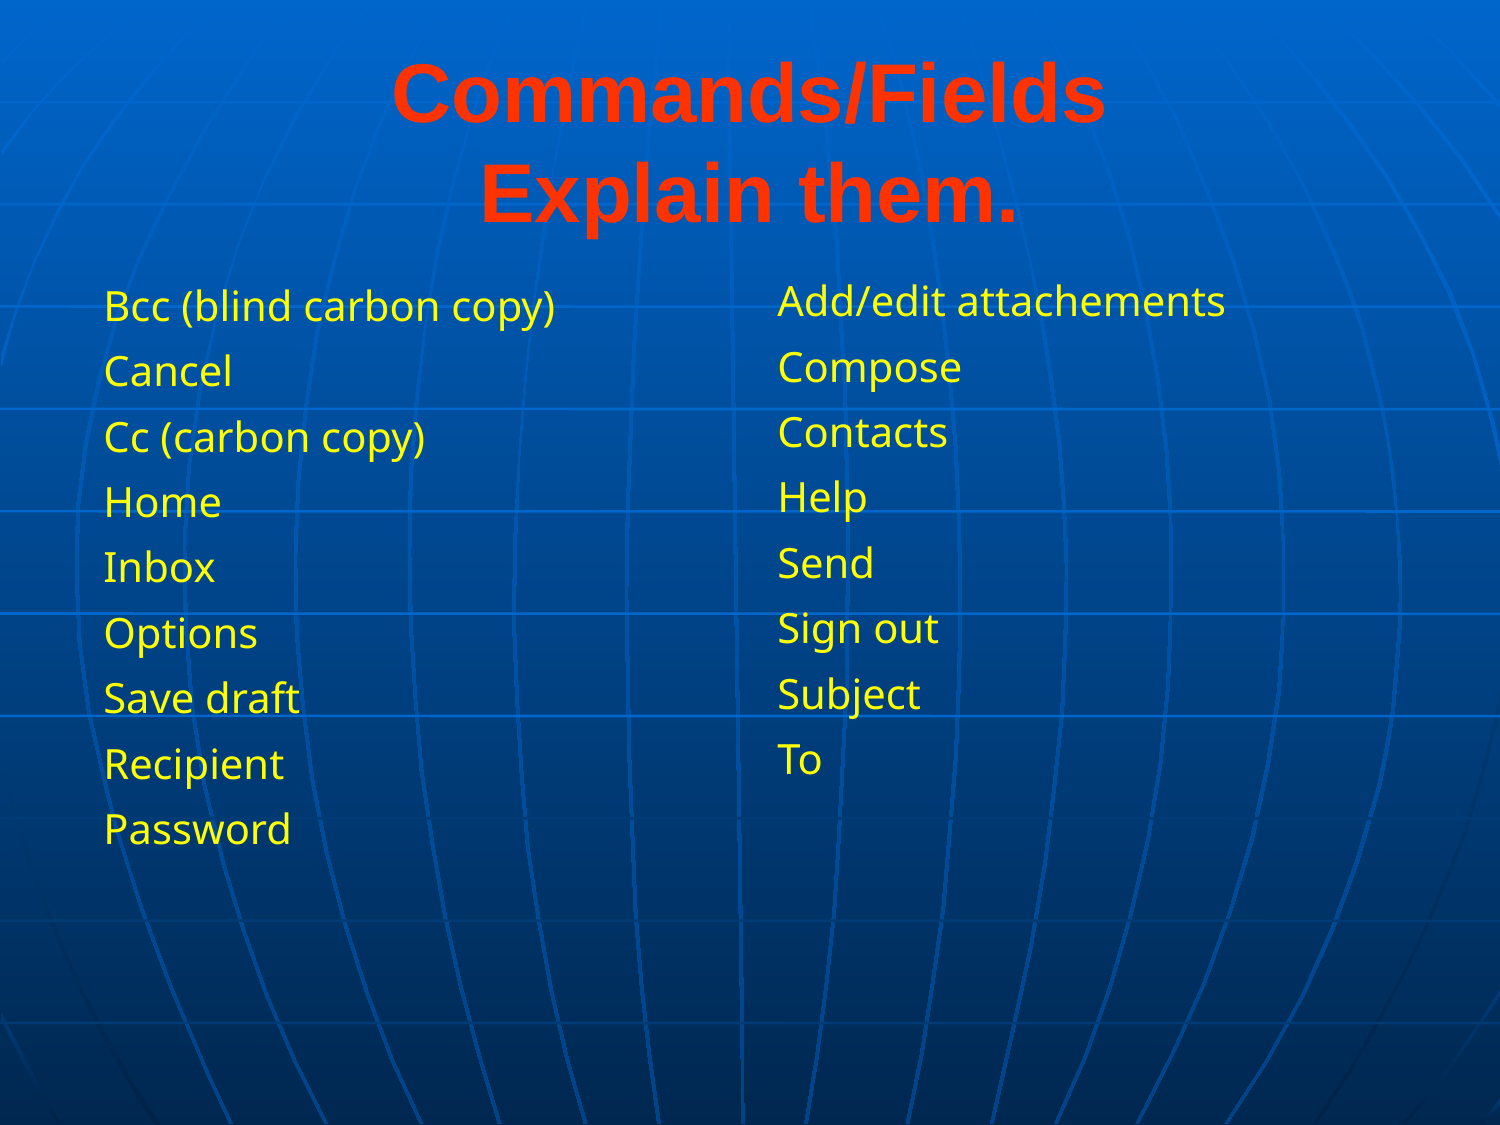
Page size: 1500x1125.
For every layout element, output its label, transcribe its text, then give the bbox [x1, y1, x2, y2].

text_box Bcc (blind carbon copy)‏ Cancel Cc (carbon copy)‏ Home Inbox Options Save draft Recipient Password [88, 267, 715, 1012]
title Commands/Fields Explain them. [75, 31, 1425, 247]
text_box Add/edit attachements Compose Contacts Help Send Sign out Subject To [762, 262, 1425, 1006]
